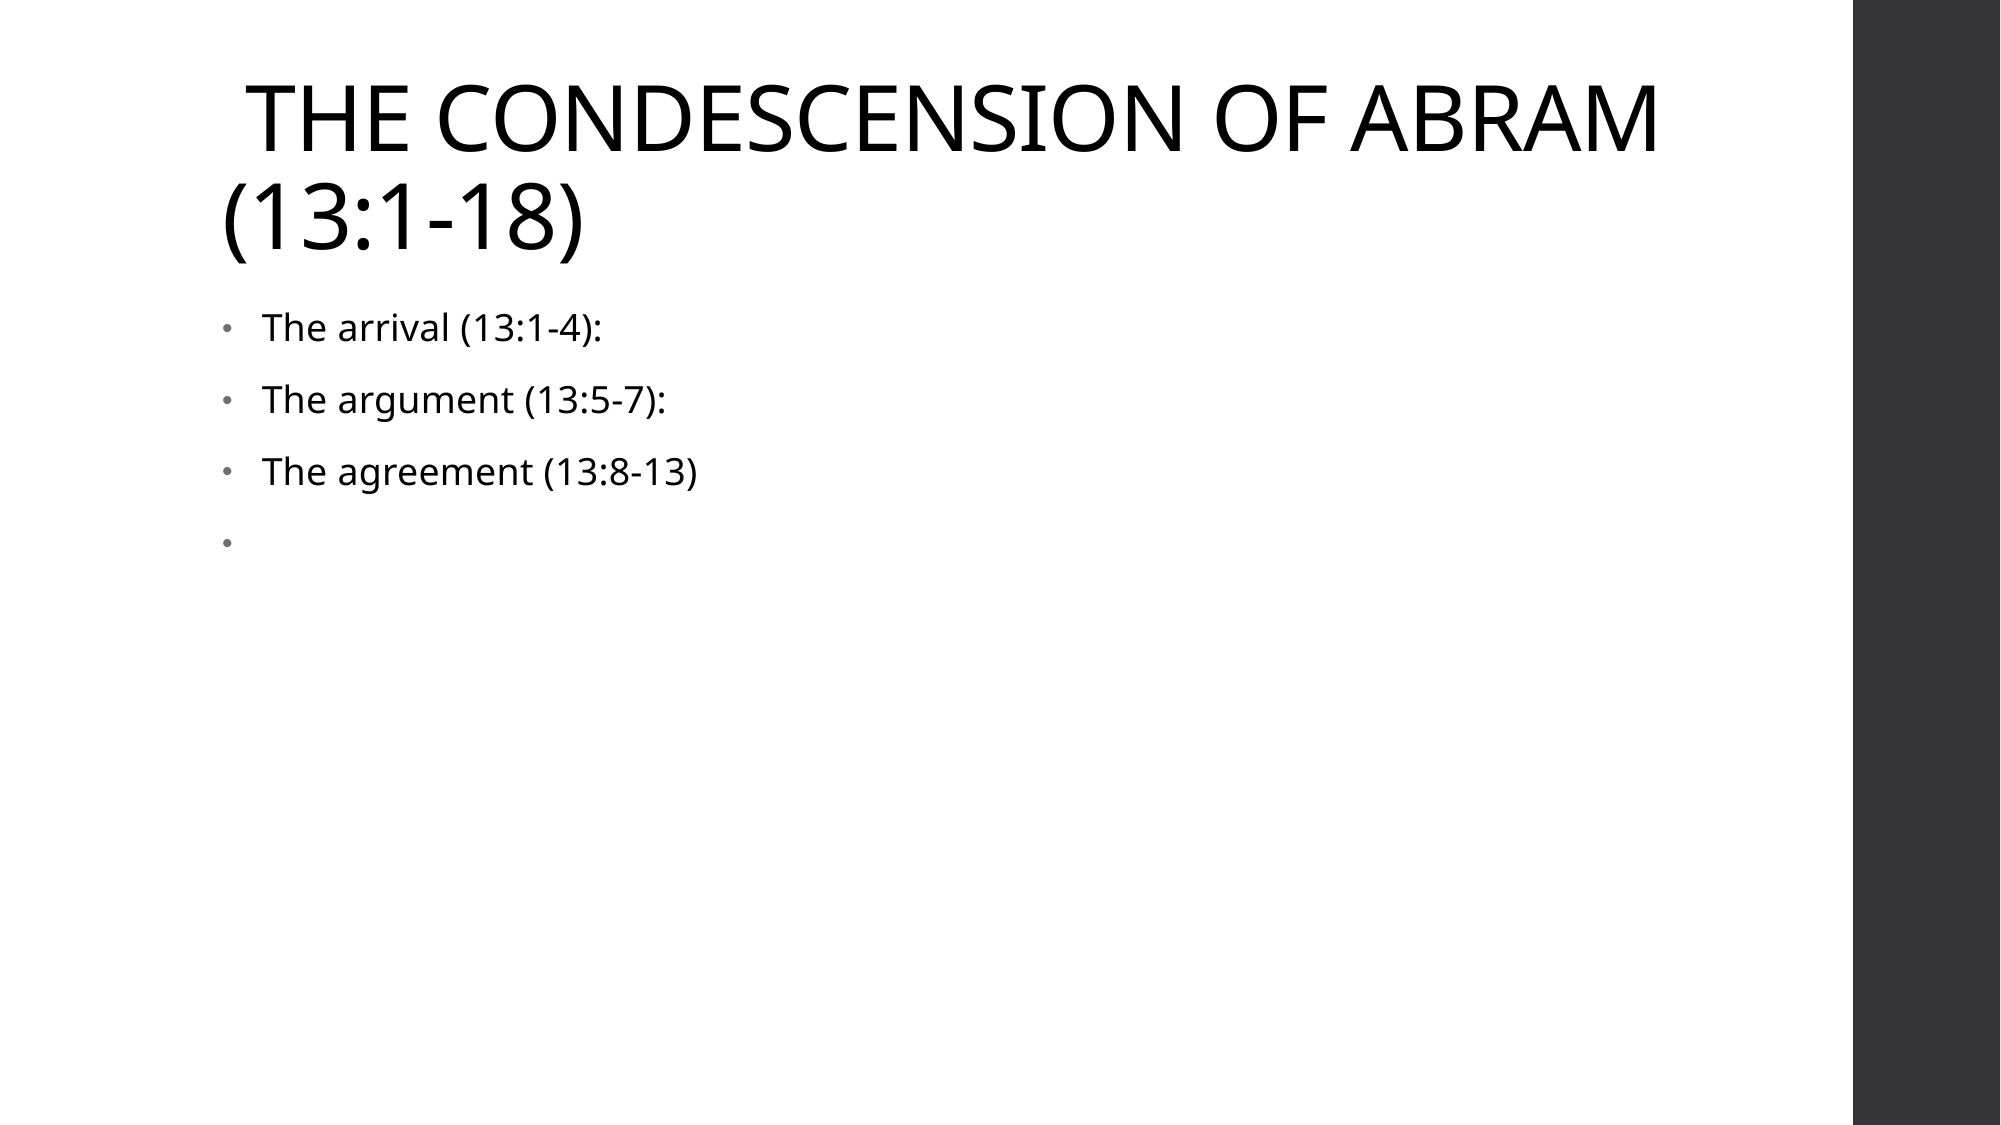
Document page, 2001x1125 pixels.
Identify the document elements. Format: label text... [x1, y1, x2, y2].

title THE CONDESCENSION OF ABRAM (13:1-18) [206, 60, 1797, 278]
list The arrival (13:1-4): The argument (13:5-7): The agreement (13:8-13) [206, 299, 1617, 1014]
